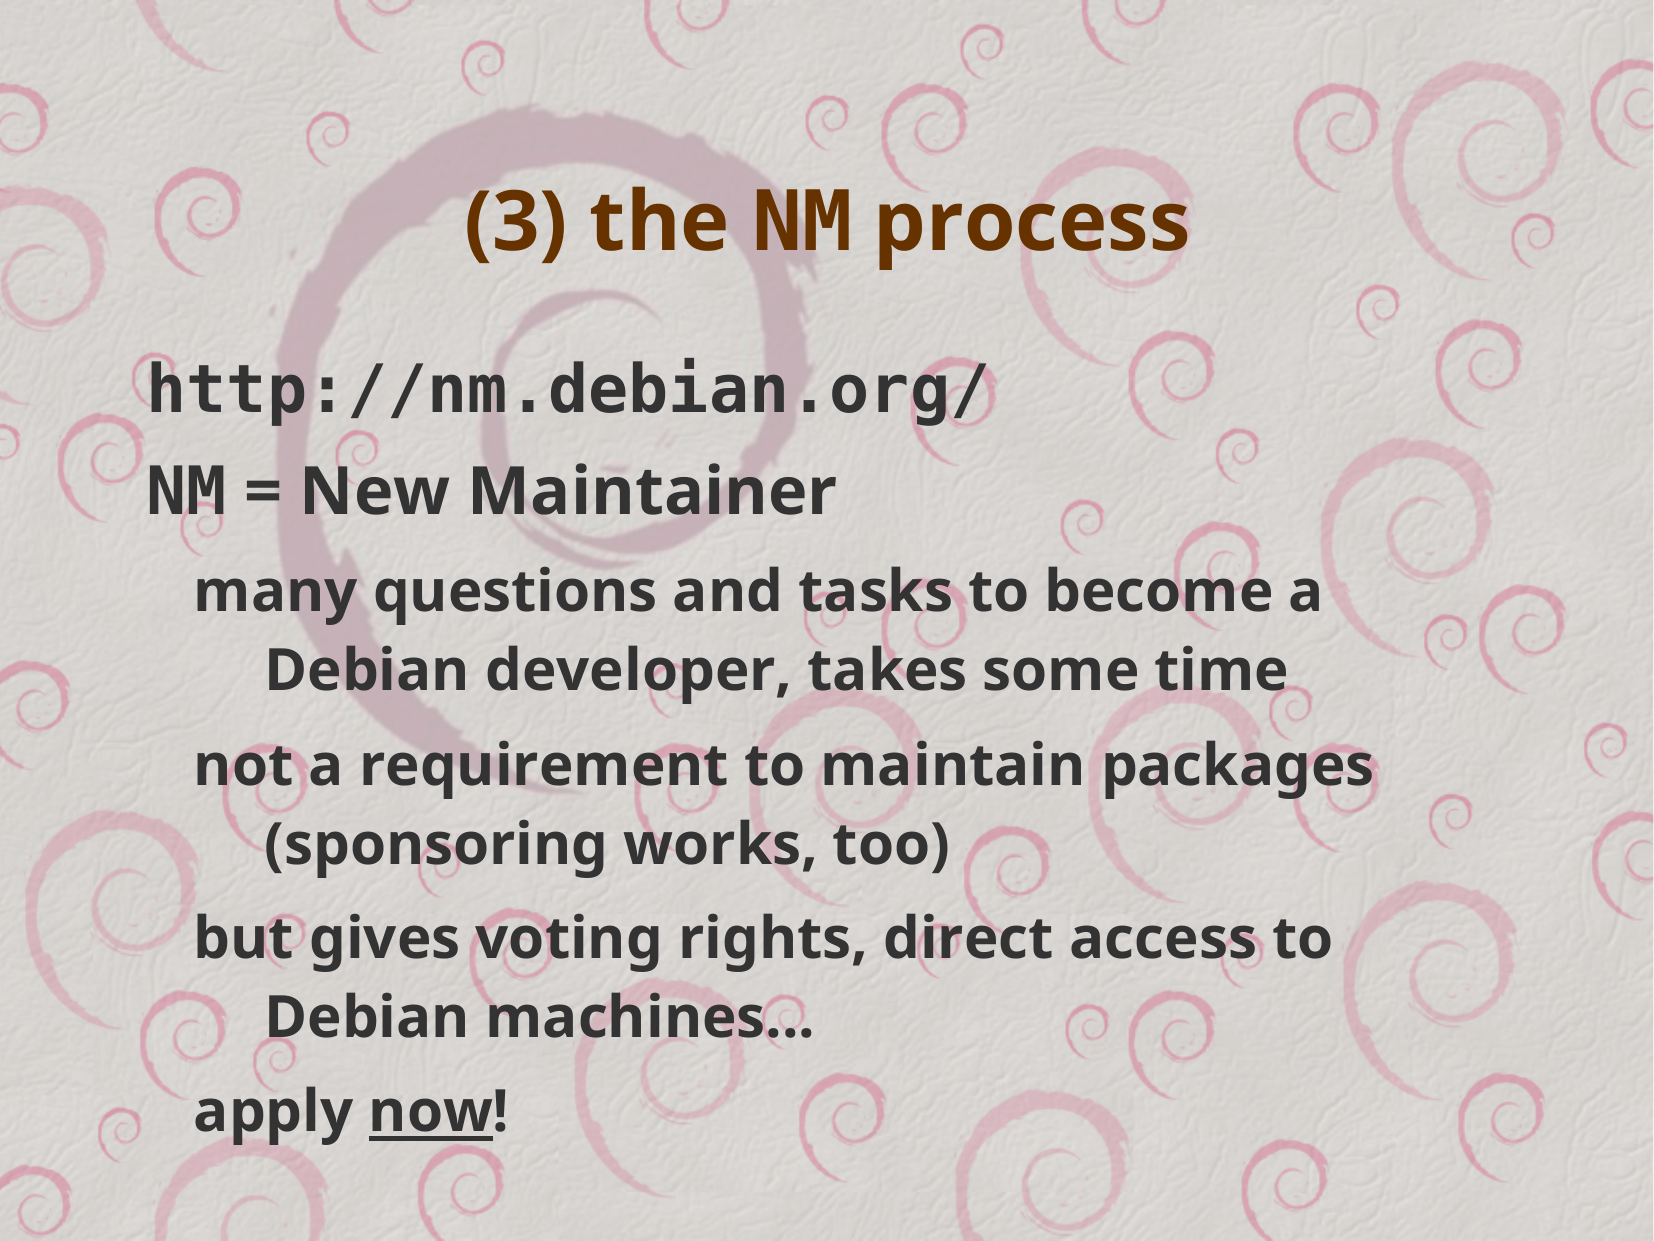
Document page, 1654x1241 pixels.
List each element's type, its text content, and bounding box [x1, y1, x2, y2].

picture [0, 0, 1654, 1241]
title (3) the NM process [121, 114, 1534, 322]
list http://nm.debian.org/ NM = New Maintainer many questions and tasks to become a Debian developer, takes some time not a requirement to maintain packages (sponsoring works, too) but gives voting rights, direct access to Debian machines... apply now! [134, 350, 1516, 1133]
